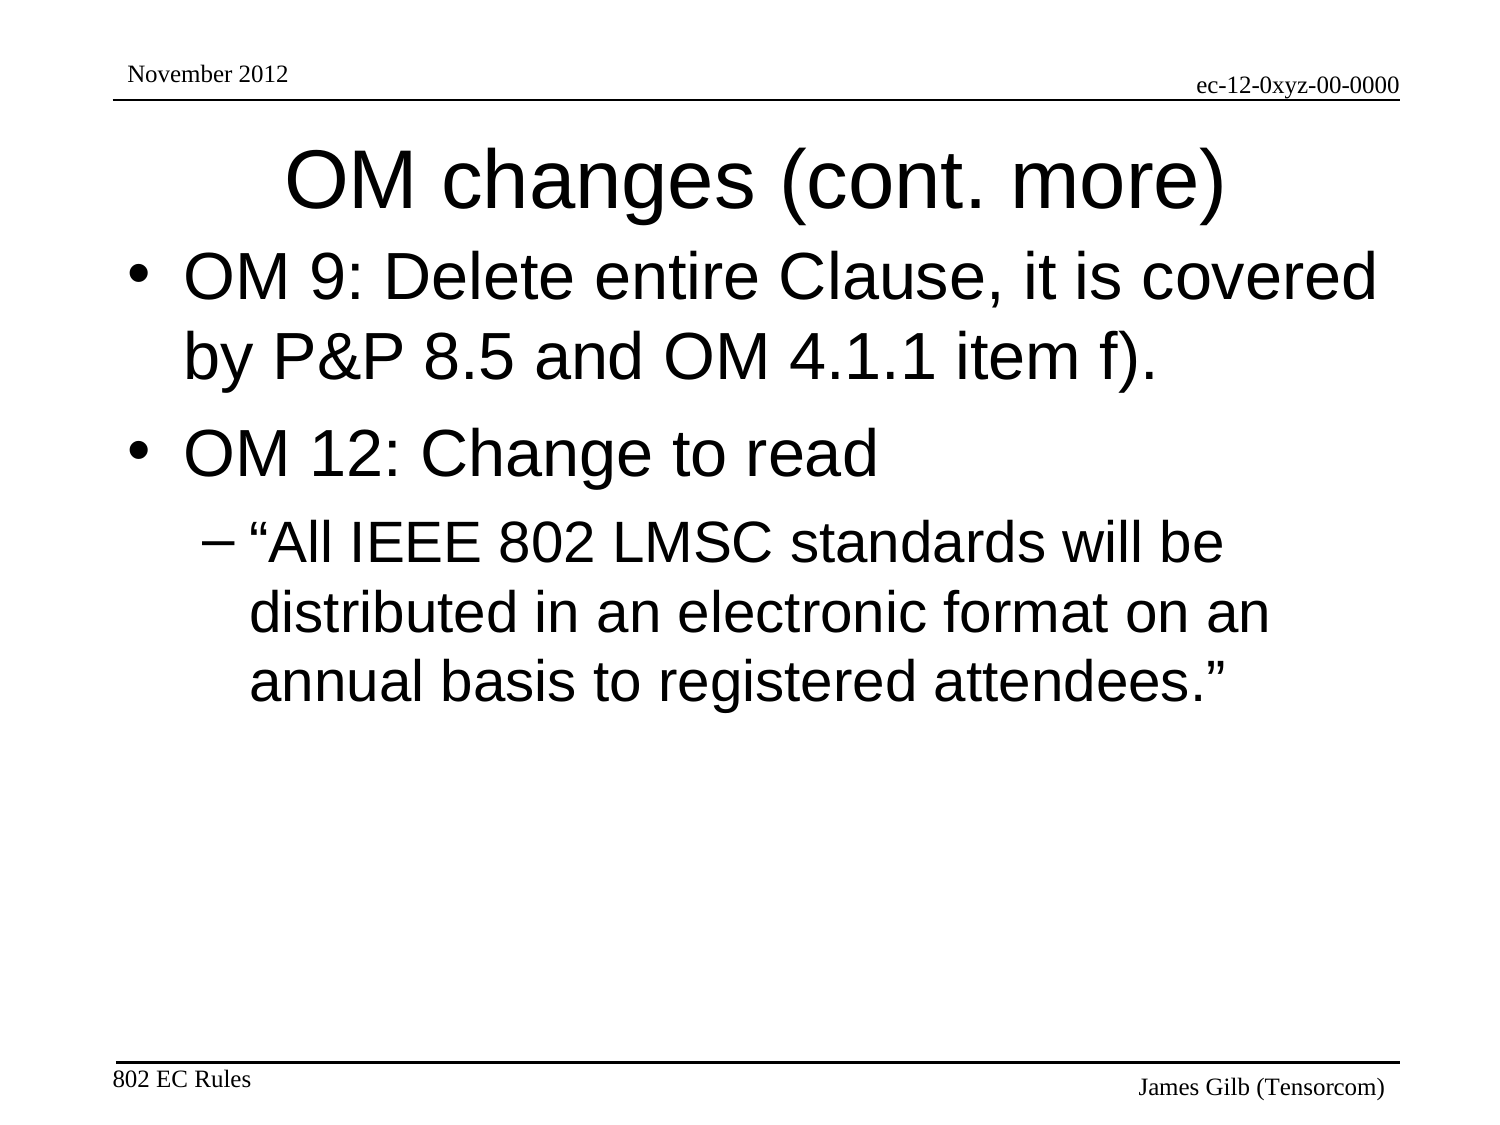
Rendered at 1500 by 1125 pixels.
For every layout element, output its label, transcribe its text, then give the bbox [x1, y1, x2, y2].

list OM 9: Delete entire Clause, it is covered by P&P 8.5 and OM 4.1.1 item f). OM 12: Change to read “All IEEE 802 LMSC standards will be distributed in an electronic format on an annual basis to registered attendees.” [112, 224, 1426, 1051]
title OM changes (cont. more) [112, 112, 1401, 224]
